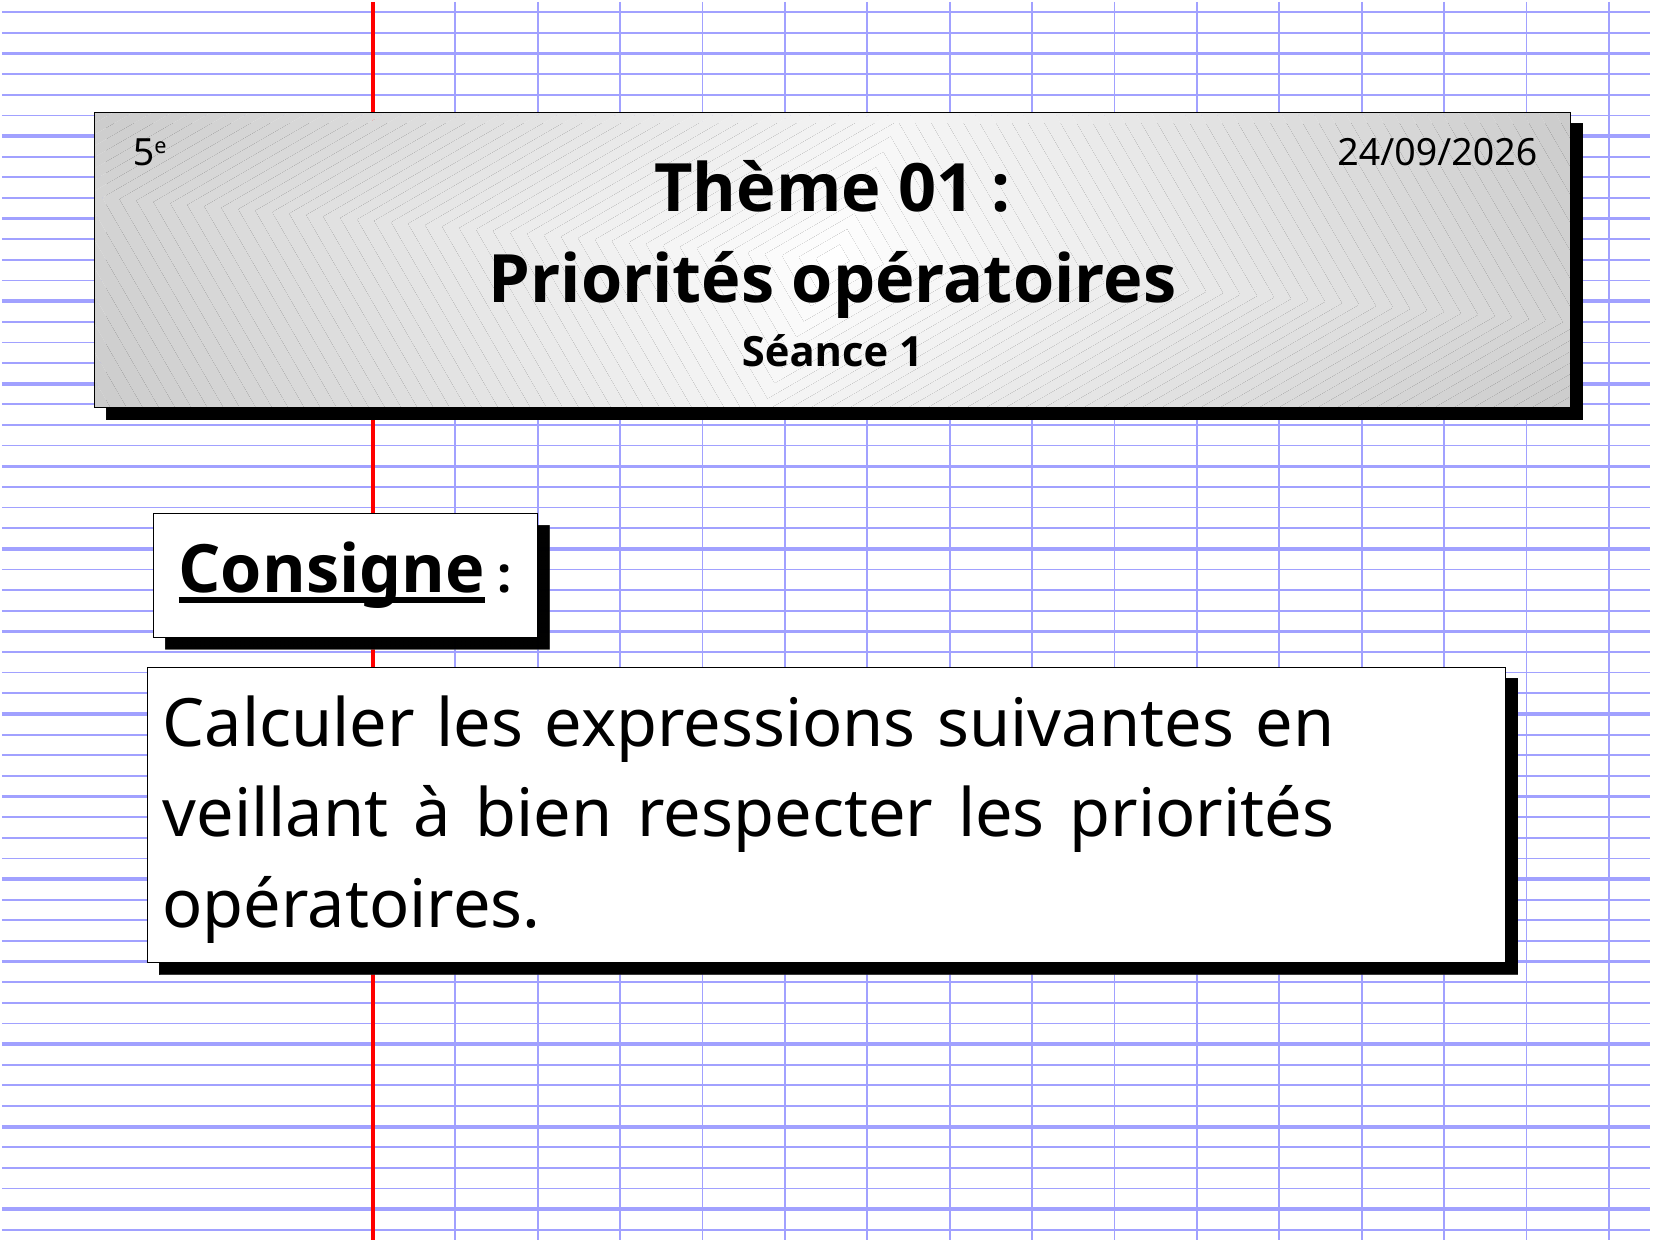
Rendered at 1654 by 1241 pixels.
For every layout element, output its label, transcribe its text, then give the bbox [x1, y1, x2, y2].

text_box 14/09/2012 [1322, 118, 1560, 186]
text_box Thème 01 : Priorités opératoires Séance 1 [94, 112, 1571, 408]
text_box Calculer les expressions suivantes en veillant à bien respecter les priorités opératoires. [147, 667, 1506, 963]
chart [118, 118, 591, 355]
text_box Consigne : [153, 513, 538, 638]
picture [0, 0, 1654, 1241]
